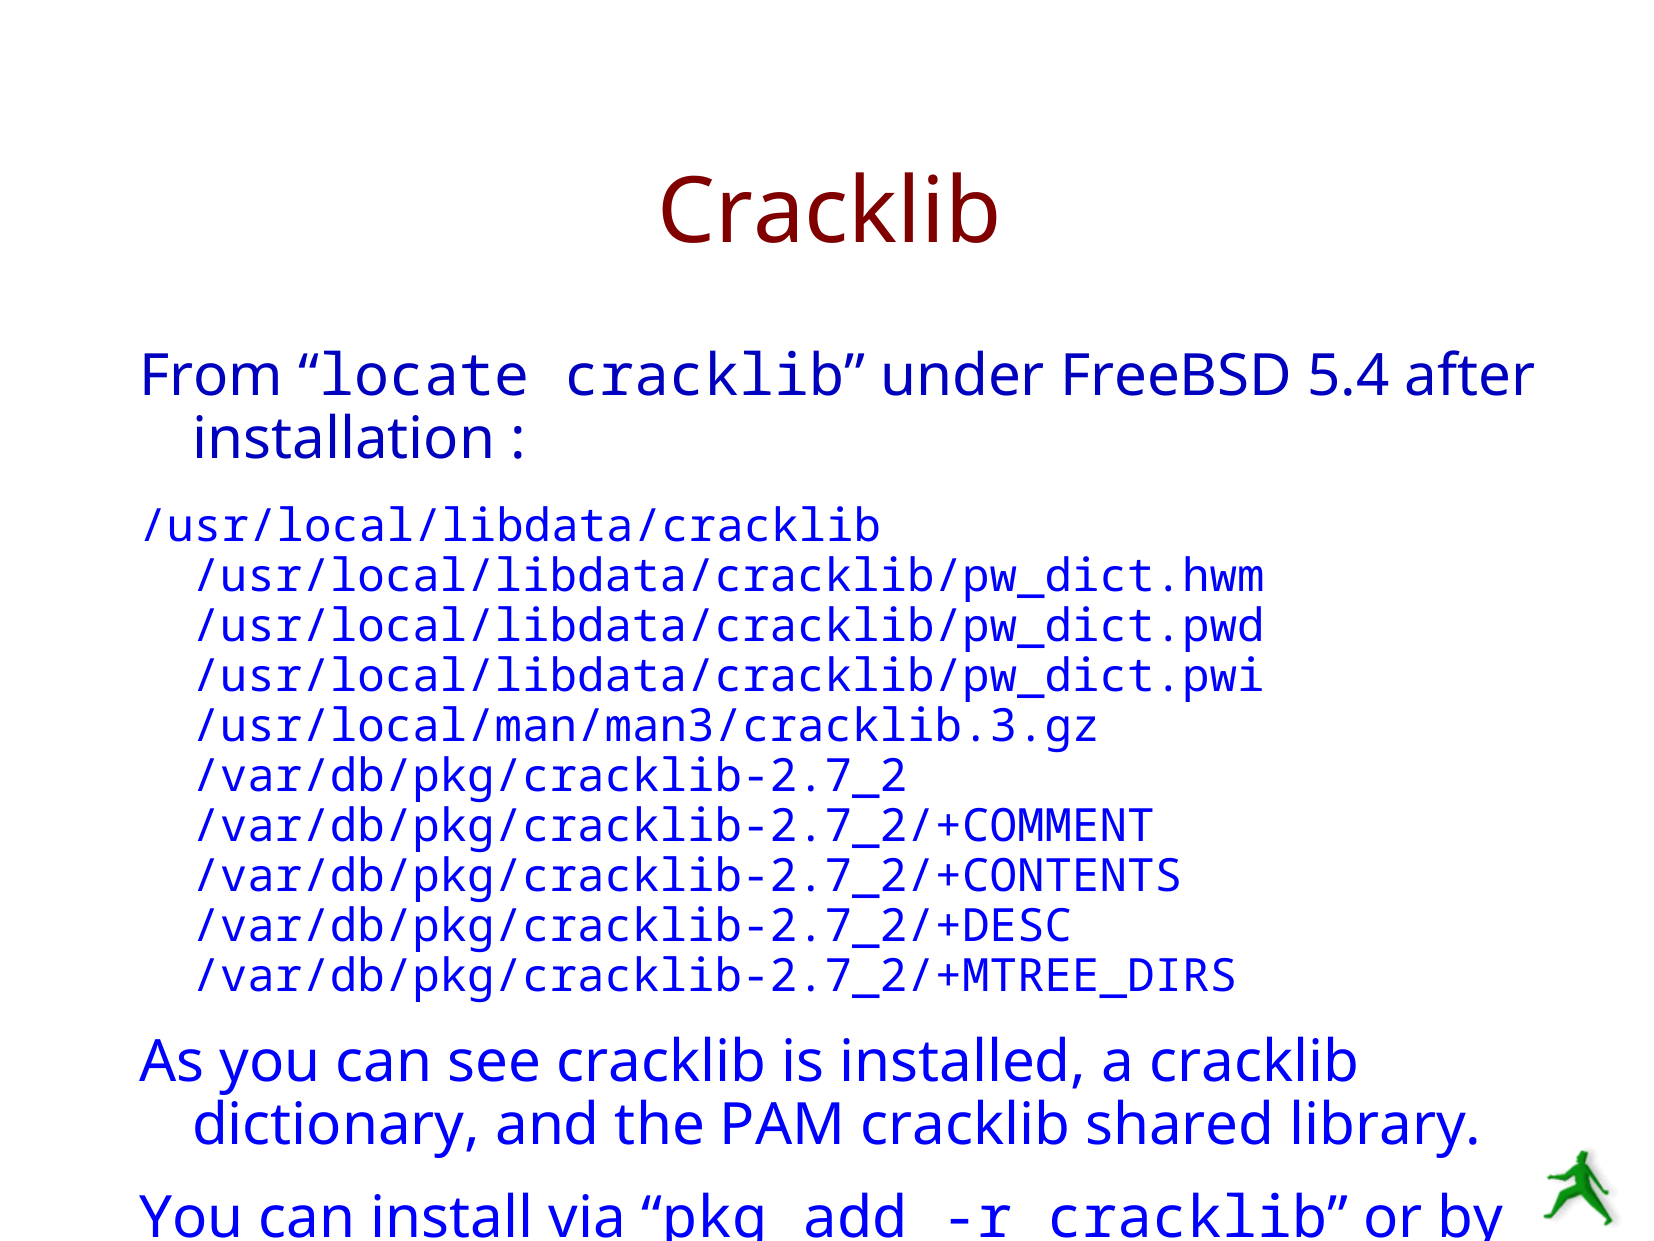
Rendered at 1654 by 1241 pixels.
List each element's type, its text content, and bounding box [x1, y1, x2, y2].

picture [1541, 1135, 1633, 1228]
title Cracklib [87, 97, 1572, 316]
list From “locate cracklib” under FreeBSD 5.4 after installation : /usr/local/libdata/cracklib /usr/local/libdata/cracklib/pw_dict.hwm /usr/local/libdata/cracklib/pw_dict.pwd /usr/local/libdata/cracklib/pw_dict.pwi /usr/local/man/man3/cracklib.3.gz /var/db/pkg/cracklib-2.7_2 /var/db/pkg/cracklib-2.7_2/+COMMENT /var/db/pkg/cracklib-2.7_2/+CONTENTS /var/db/pkg/cracklib-2.7_2/+DESC /var/db/pkg/cracklib-2.7_2/+MTREE_DIRS As you can see cracklib is installed, a cracklib dictionary, and the PAM cracklib shared library. You can install via “pkg_add -r cracklib” or by compiling in /usr/ports/security/cracklib [121, 344, 1560, 1207]
